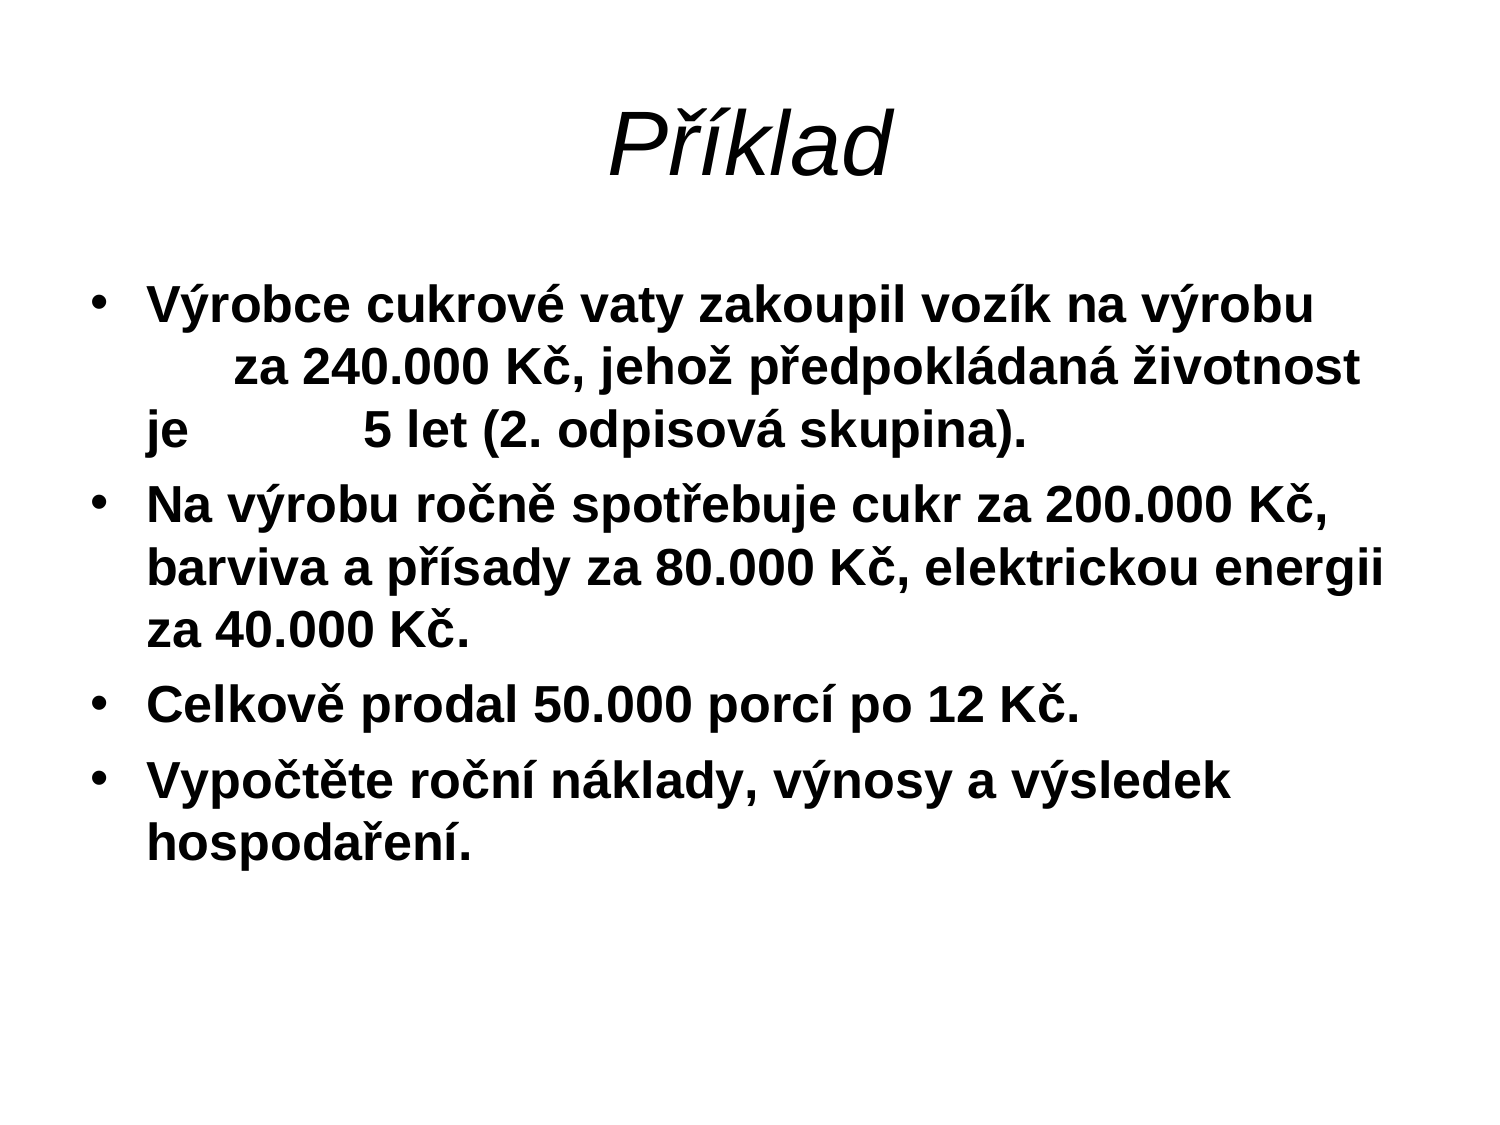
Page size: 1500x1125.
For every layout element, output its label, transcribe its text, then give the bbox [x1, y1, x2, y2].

list Výrobce cukrové vaty zakoupil vozík na výrobu za 240.000 Kč, jehož předpokládaná životnost je 5 let (2. odpisová skupina). Na výrobu ročně spotřebuje cukr za 200.000 Kč, barviva a přísady za 80.000 Kč, elektrickou energii za 40.000 Kč. Celkově prodal 50.000 porcí po 12 Kč. Vypočtěte roční náklady, výnosy a výsledek hospodaření. [75, 262, 1426, 1106]
title Příklad [75, 45, 1426, 233]
